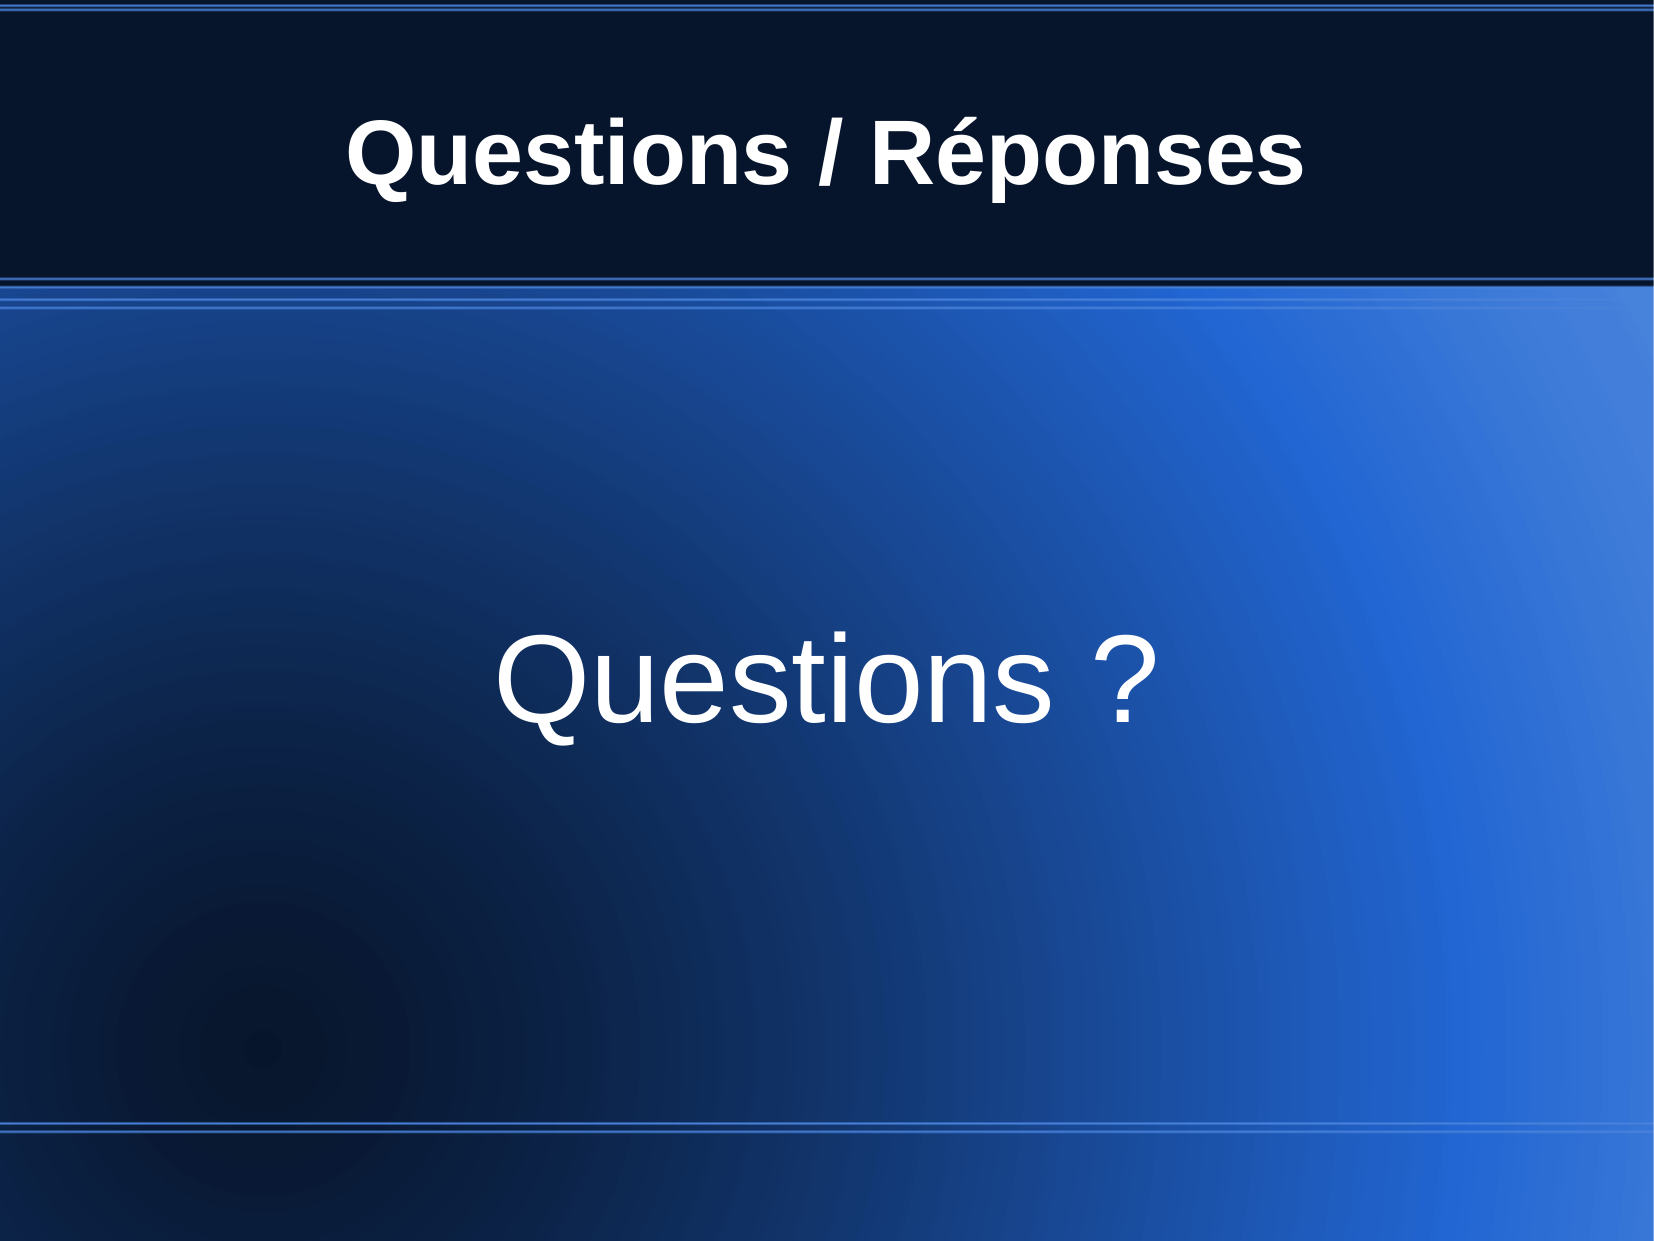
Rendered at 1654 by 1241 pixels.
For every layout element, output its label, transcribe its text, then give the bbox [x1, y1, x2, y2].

picture [0, 0, 1654, 1241]
subtitle Questions ? [82, 355, 1571, 1004]
title Questions / Réponses [82, 49, 1571, 257]
